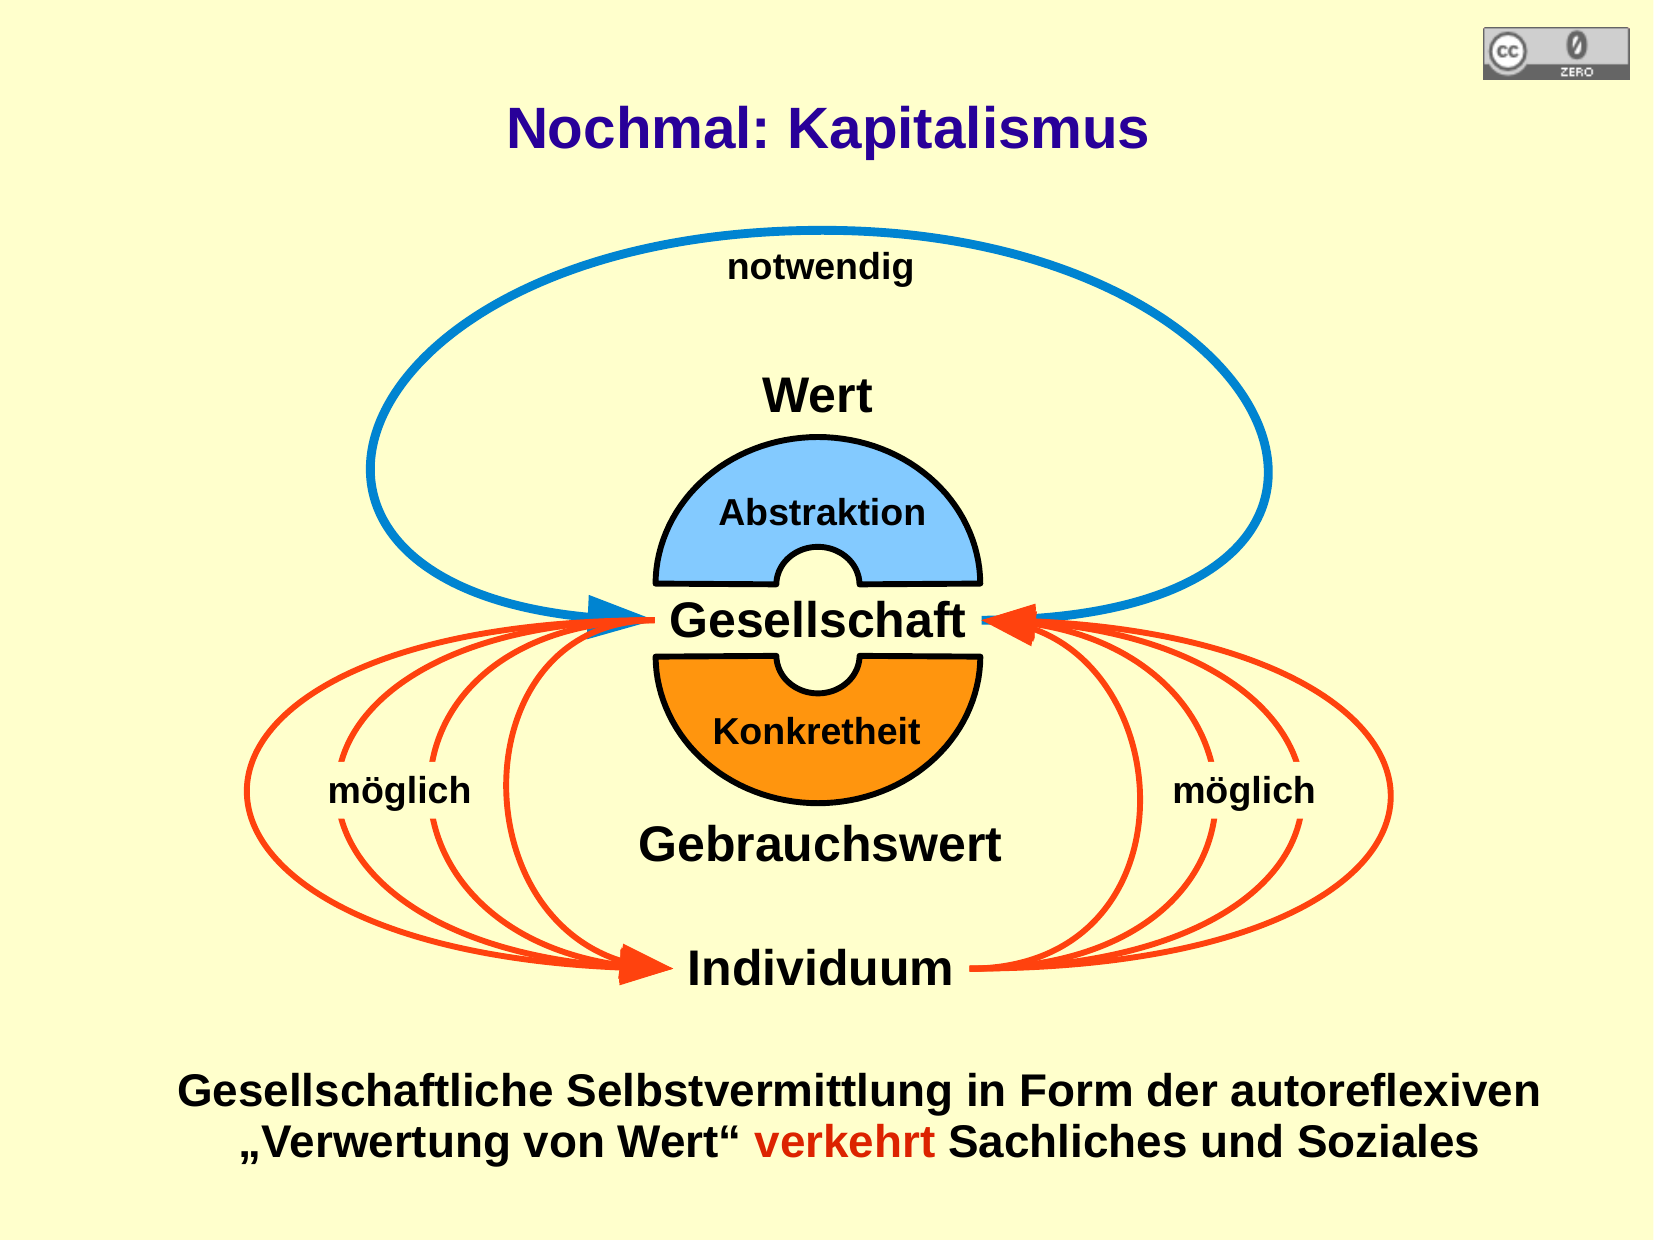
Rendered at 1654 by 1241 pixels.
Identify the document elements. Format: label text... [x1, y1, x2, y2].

text_box möglich [1157, 761, 1332, 819]
text_box Individuum [673, 933, 970, 1005]
text_box Gesellschaft [654, 584, 982, 656]
title Nochmal: Kapitalismus [86, 49, 1571, 207]
text_box Abstraktion [703, 484, 941, 542]
text_box Gesellschaftliche Selbstvermittlung in Form der autoreflexiven „Verwertung von Wert“ verkehrt Sachliches und Soziales [162, 1057, 1557, 1175]
text_box notwendig [712, 238, 931, 296]
text_box möglich [312, 761, 487, 819]
text_box Gebrauchswert [623, 808, 1018, 880]
text_box [655, 437, 981, 585]
text_box [655, 655, 981, 757]
picture [1483, 27, 1630, 80]
text_box [703, 760, 933, 804]
text_box Wert [747, 360, 888, 432]
text_box Konkretheit [697, 702, 936, 760]
